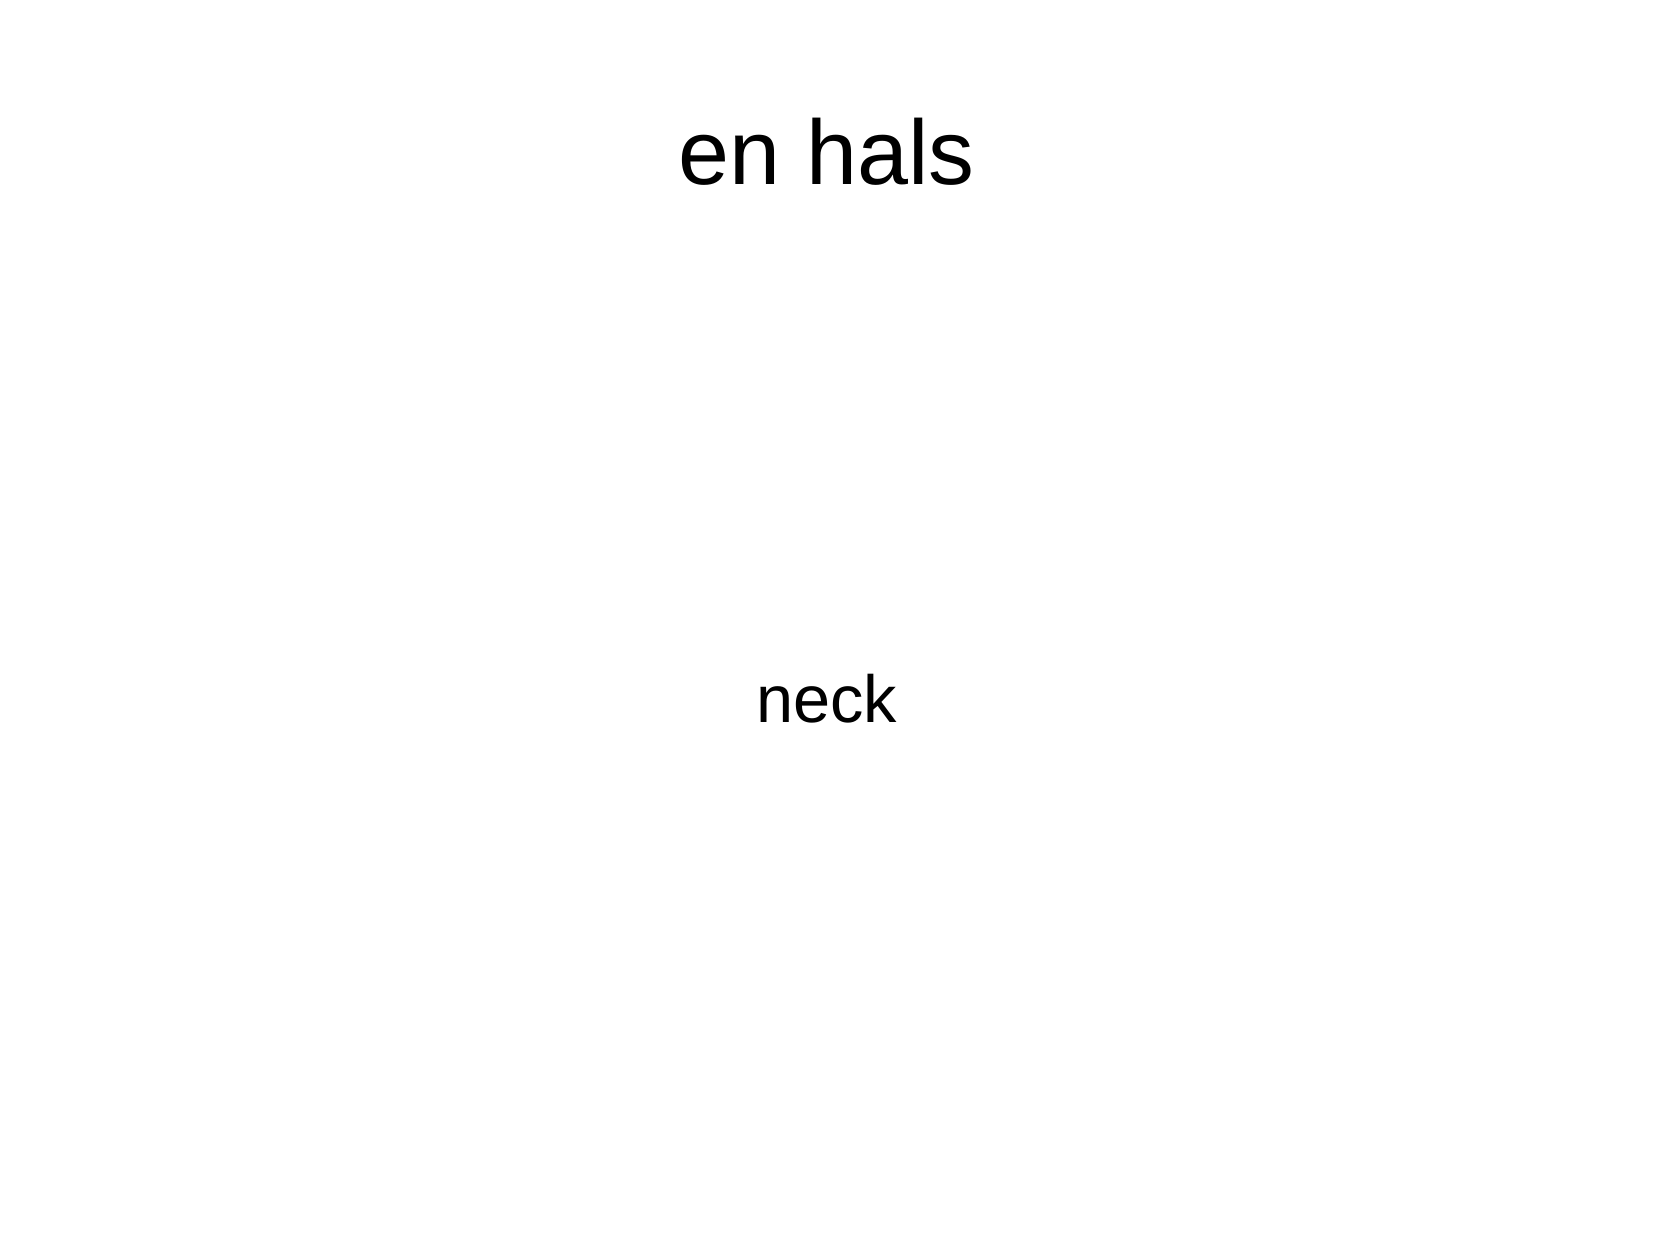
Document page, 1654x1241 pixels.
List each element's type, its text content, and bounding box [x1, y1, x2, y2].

subtitle neck [82, 297, 1571, 1102]
title en hals [82, 56, 1571, 250]
